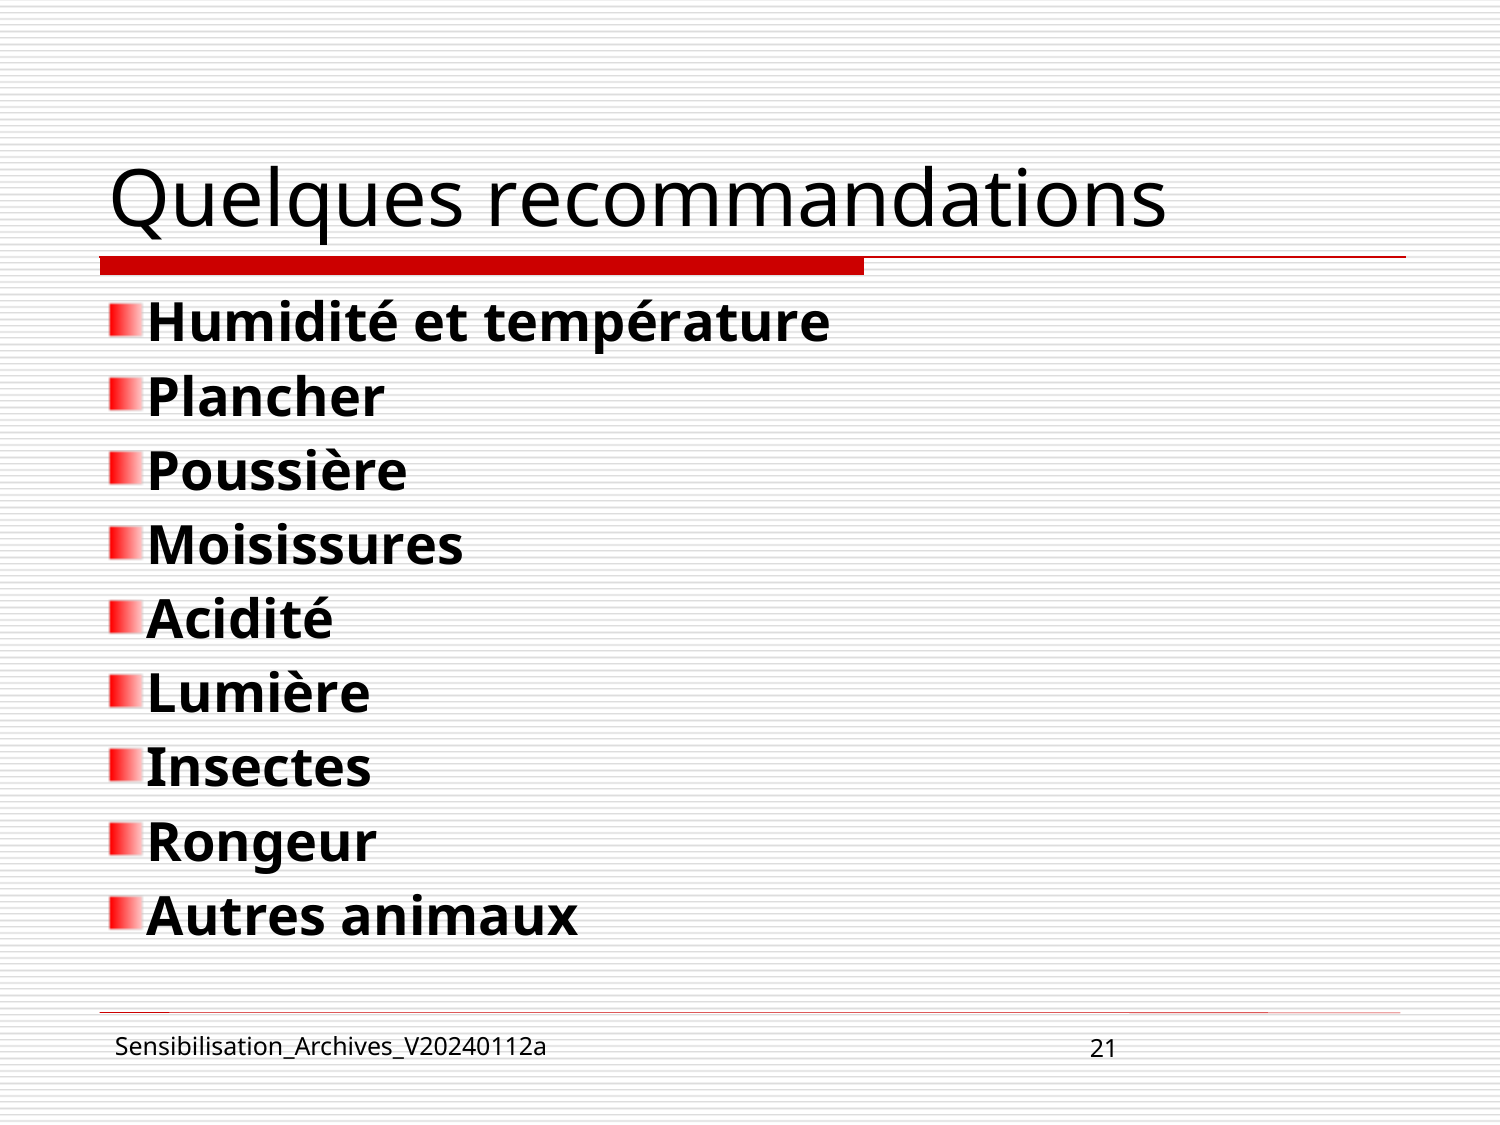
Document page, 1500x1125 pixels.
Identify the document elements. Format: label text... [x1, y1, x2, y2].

list Humidité et température Plancher Poussière Moisissures Acidité Lumière Insectes Rongeur Autres animaux [92, 287, 1406, 988]
picture [0, 0, 1500, 1125]
title Quelques recommandations [94, 50, 1407, 250]
text_box Sensibilisation_Archives_V20240112a [100, 1023, 989, 1101]
text_box 33 [1074, 1024, 1400, 1103]
